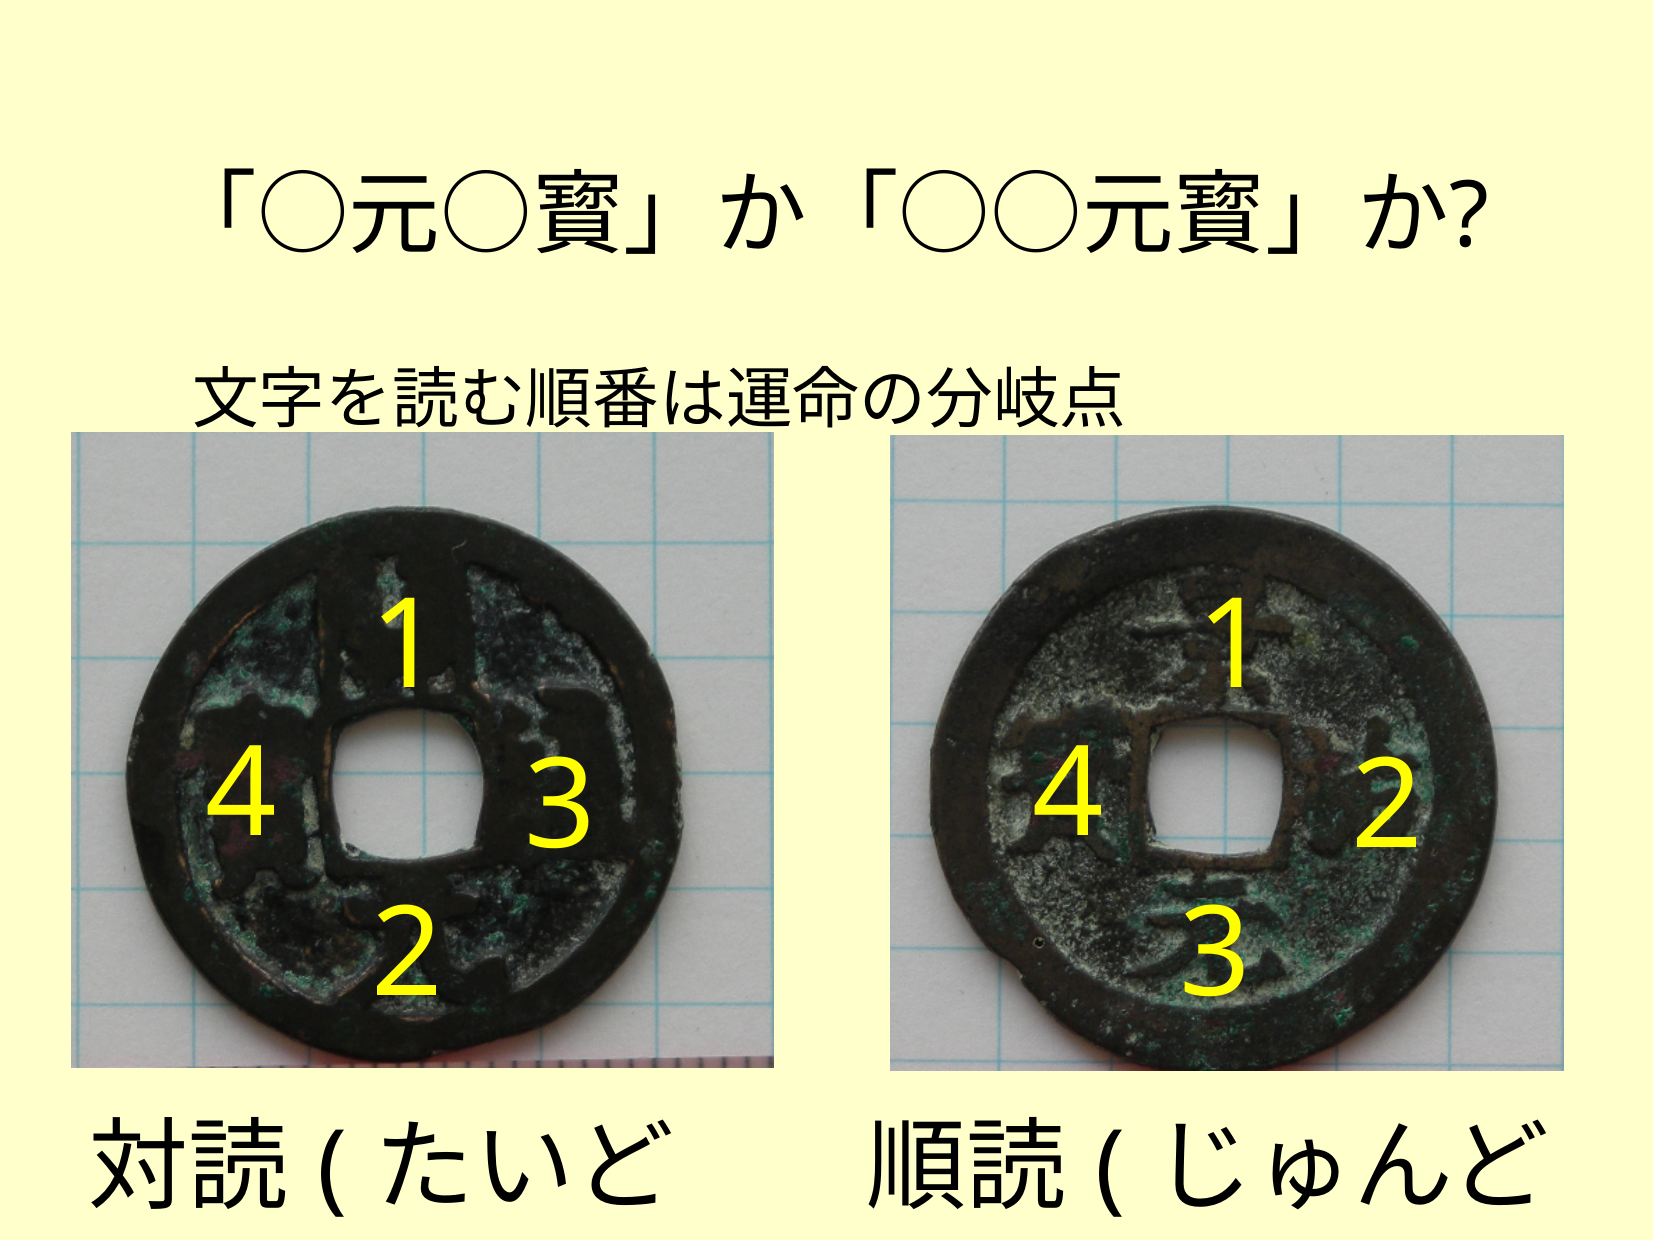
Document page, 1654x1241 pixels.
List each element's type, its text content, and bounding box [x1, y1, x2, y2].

text_box 2 [1336, 706, 1465, 856]
list 文字を読む順番は運命の分岐点 [121, 344, 1534, 419]
text_box 3 [1165, 853, 1294, 1004]
text_box 1 [1182, 546, 1311, 697]
text_box 順読(じゅんどく) [852, 1078, 1623, 1201]
picture [71, 432, 774, 1068]
text_box 2 [356, 853, 485, 1004]
text_box 1 [356, 546, 485, 697]
title 「○元○寳」か「○○元寳」か? [121, 110, 1534, 303]
text_box 4 [190, 694, 319, 844]
text_box 3 [509, 706, 638, 856]
text_box 対読(たいどく) [73, 1077, 790, 1201]
picture [890, 435, 1564, 1071]
text_box 4 [1017, 694, 1146, 844]
